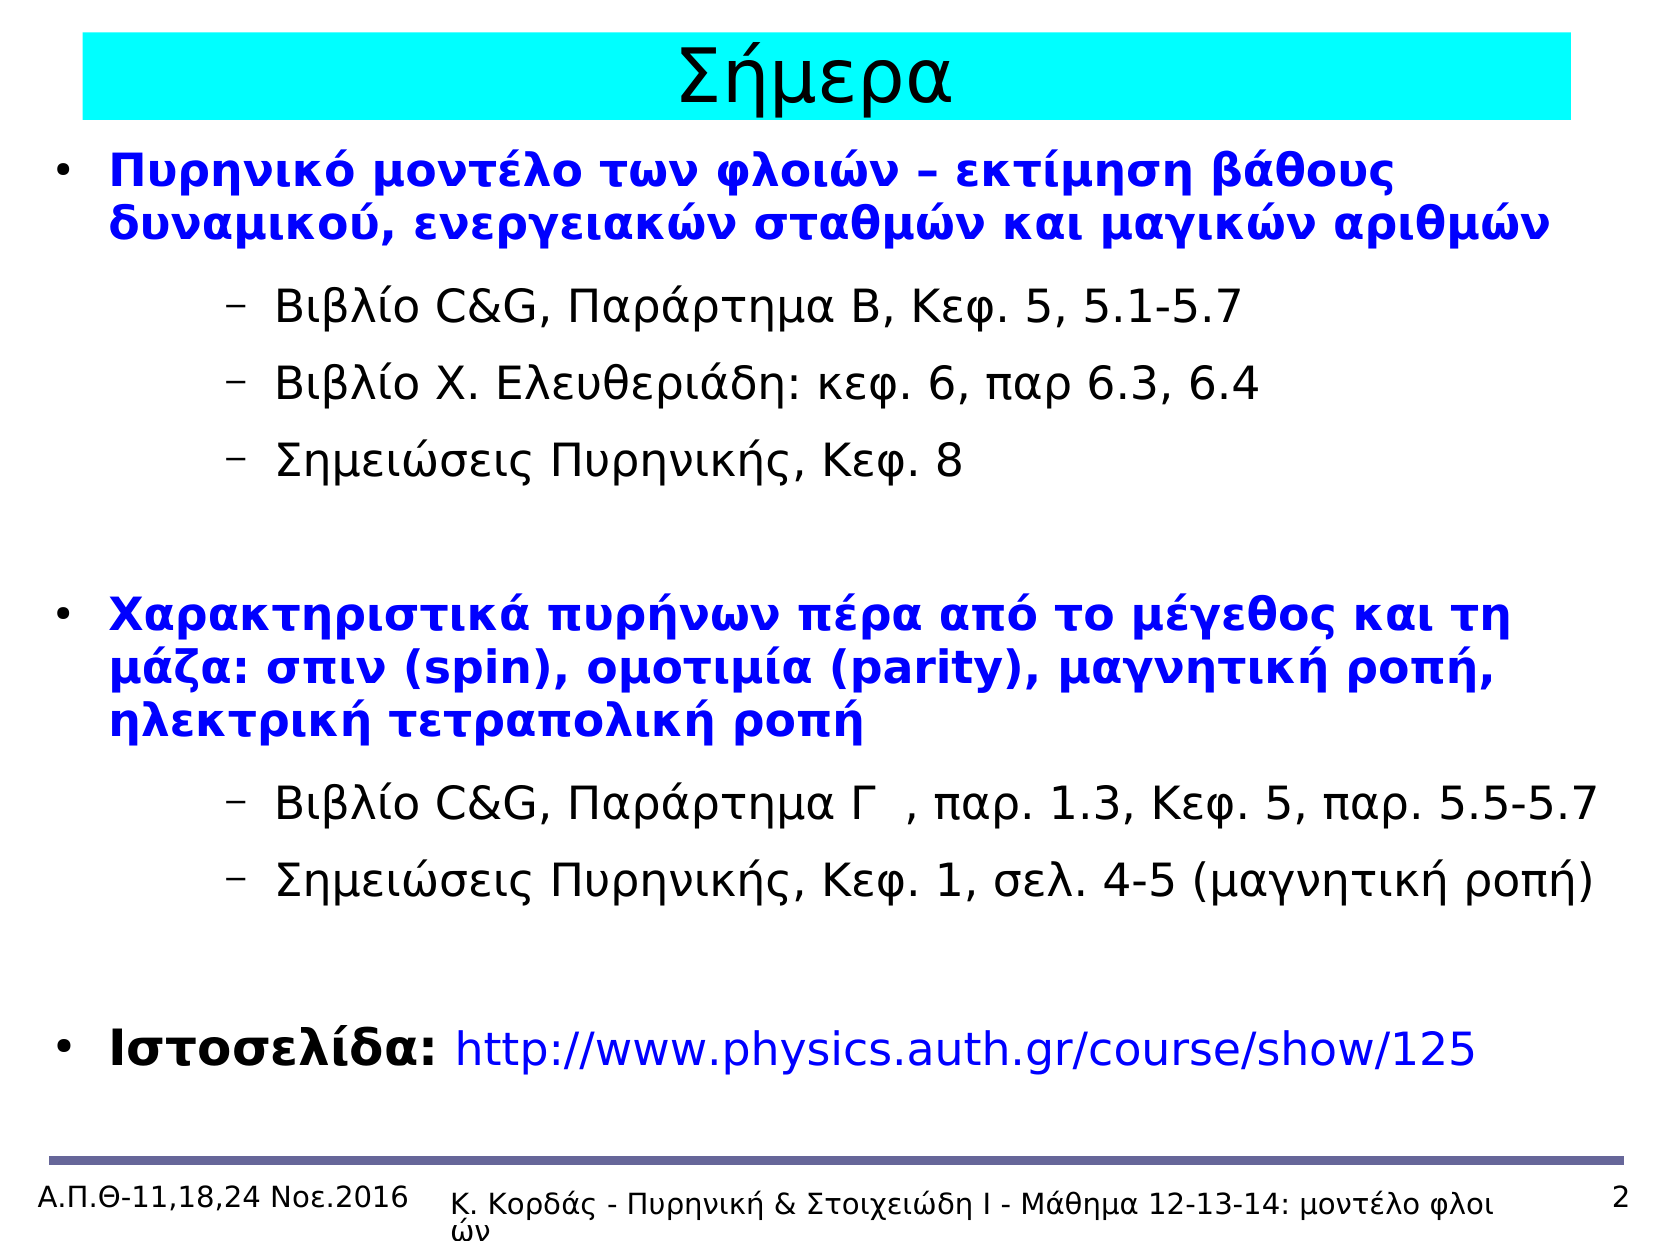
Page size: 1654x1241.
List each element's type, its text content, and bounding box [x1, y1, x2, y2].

list Πυρηνικό μοντέλο των φλοιών – εκτίμηση βάθους δυναμικού, ενεργειακών σταθμών και μαγικών αριθμών Βιβλίο C&G, Παράρτημα Β, Κεφ. 5, 5.1-5.7 Βιβλίο Χ. Ελευθεριάδη: κεφ. 6, παρ 6.3, 6.4 Σημειώσεις Πυρηνικής, Κεφ. 8 Χαρακτηριστικά πυρήνων πέρα από το μέγεθος και τη μάζα: σπιν (spin), ομοτιμία (parity), μαγνητική ροπή, ηλεκτρική τετραπολική ροπή Βιβλίο C&G, Παράρτημα Γ , παρ. 1.3, Κεφ. 5, παρ. 5.5-5.7 Σημειώσεις Πυρηνικής, Κεφ. 1, σελ. 4-5 (μαγνητική ροπή) Ιστοσελίδα: http://www.physics.auth.gr/course/show/125 [37, 144, 1631, 1106]
title Σήμερα [82, 32, 1571, 120]
